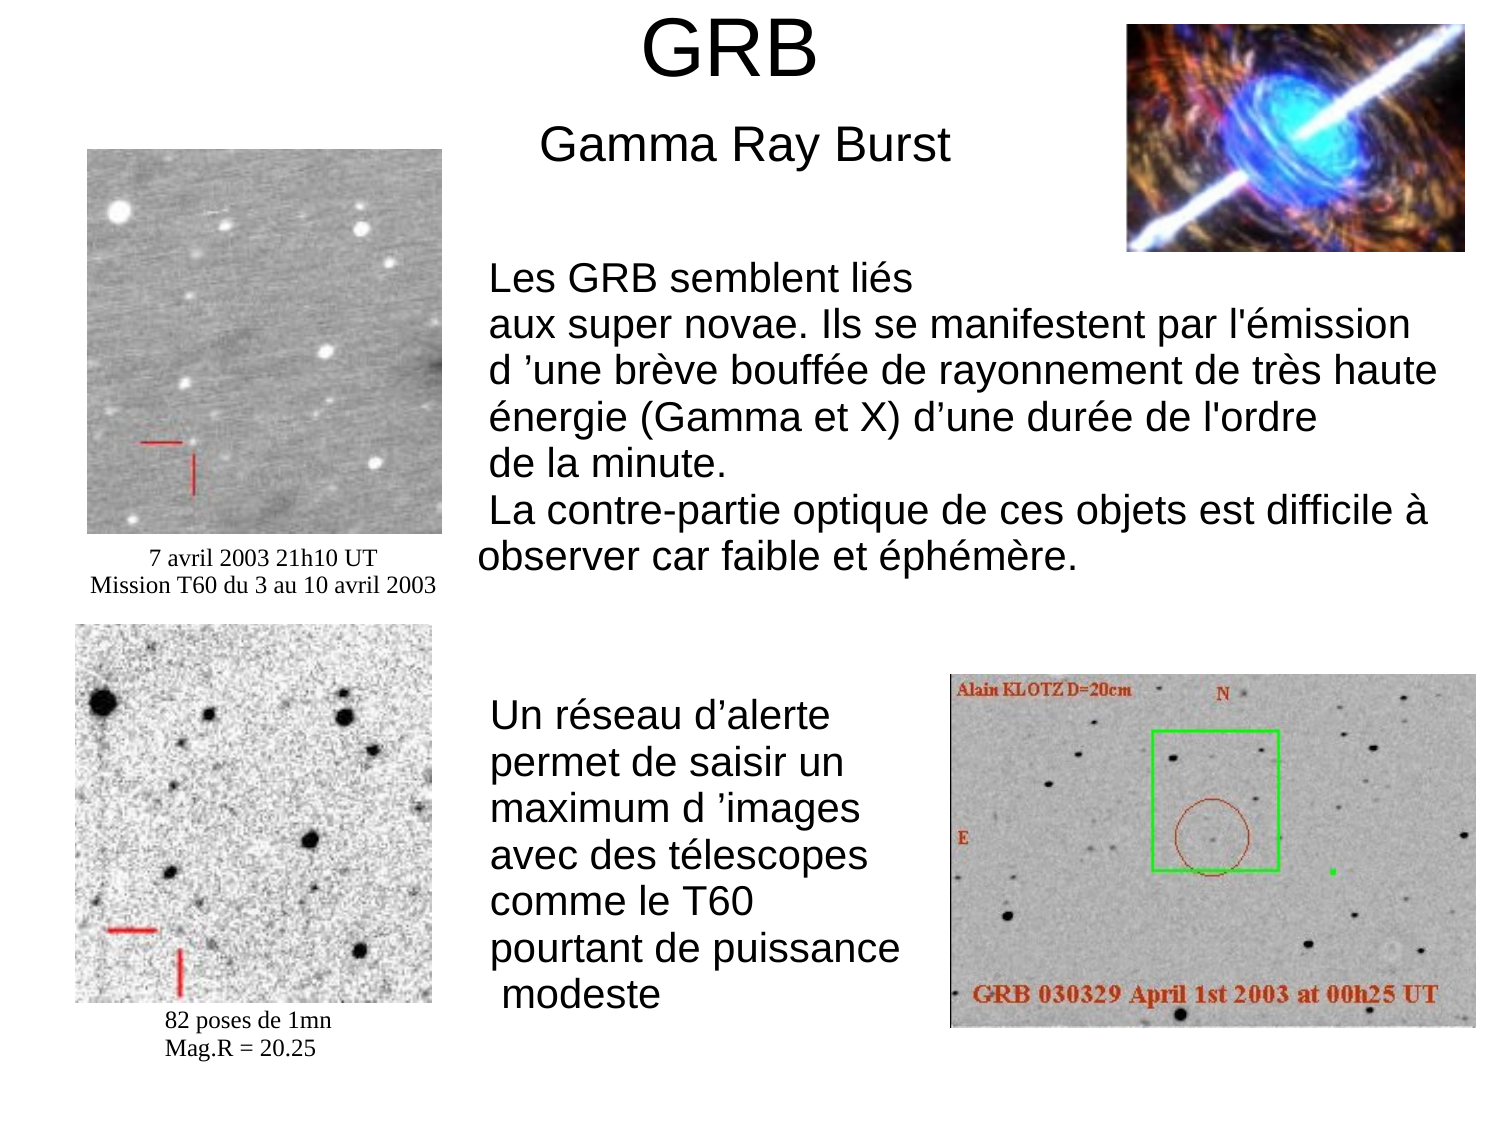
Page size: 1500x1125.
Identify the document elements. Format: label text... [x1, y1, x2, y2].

text_box 82 poses de 1mn Mag.R = 20.25 [150, 999, 348, 1070]
text_box Un réseau d’alerte permet de saisir un maximum d ’images avec des télescopes comme le T60 pourtant de puissance modeste [474, 687, 917, 1026]
text_box 7 avril 2003 21h10 UT Mission T60 du 3 au 10 avril 2003 [74, 537, 453, 608]
text_box Gamma Ray Burst [525, 112, 967, 180]
picture [75, 624, 432, 1003]
picture [1125, 24, 1465, 252]
picture [950, 674, 1476, 1028]
text_box GRB [625, 0, 836, 102]
text_box Les GRB semblent liés aux super novae. Ils se manifestent par l'émission d ’une brève bouffée de rayonnement de très haute énergie (Gamma et X) d’une durée de l'ordre de la minute. La contre-partie optique de ces objets est difficile à observer car faible et éphémère. [462, 249, 1456, 634]
picture [87, 149, 442, 534]
